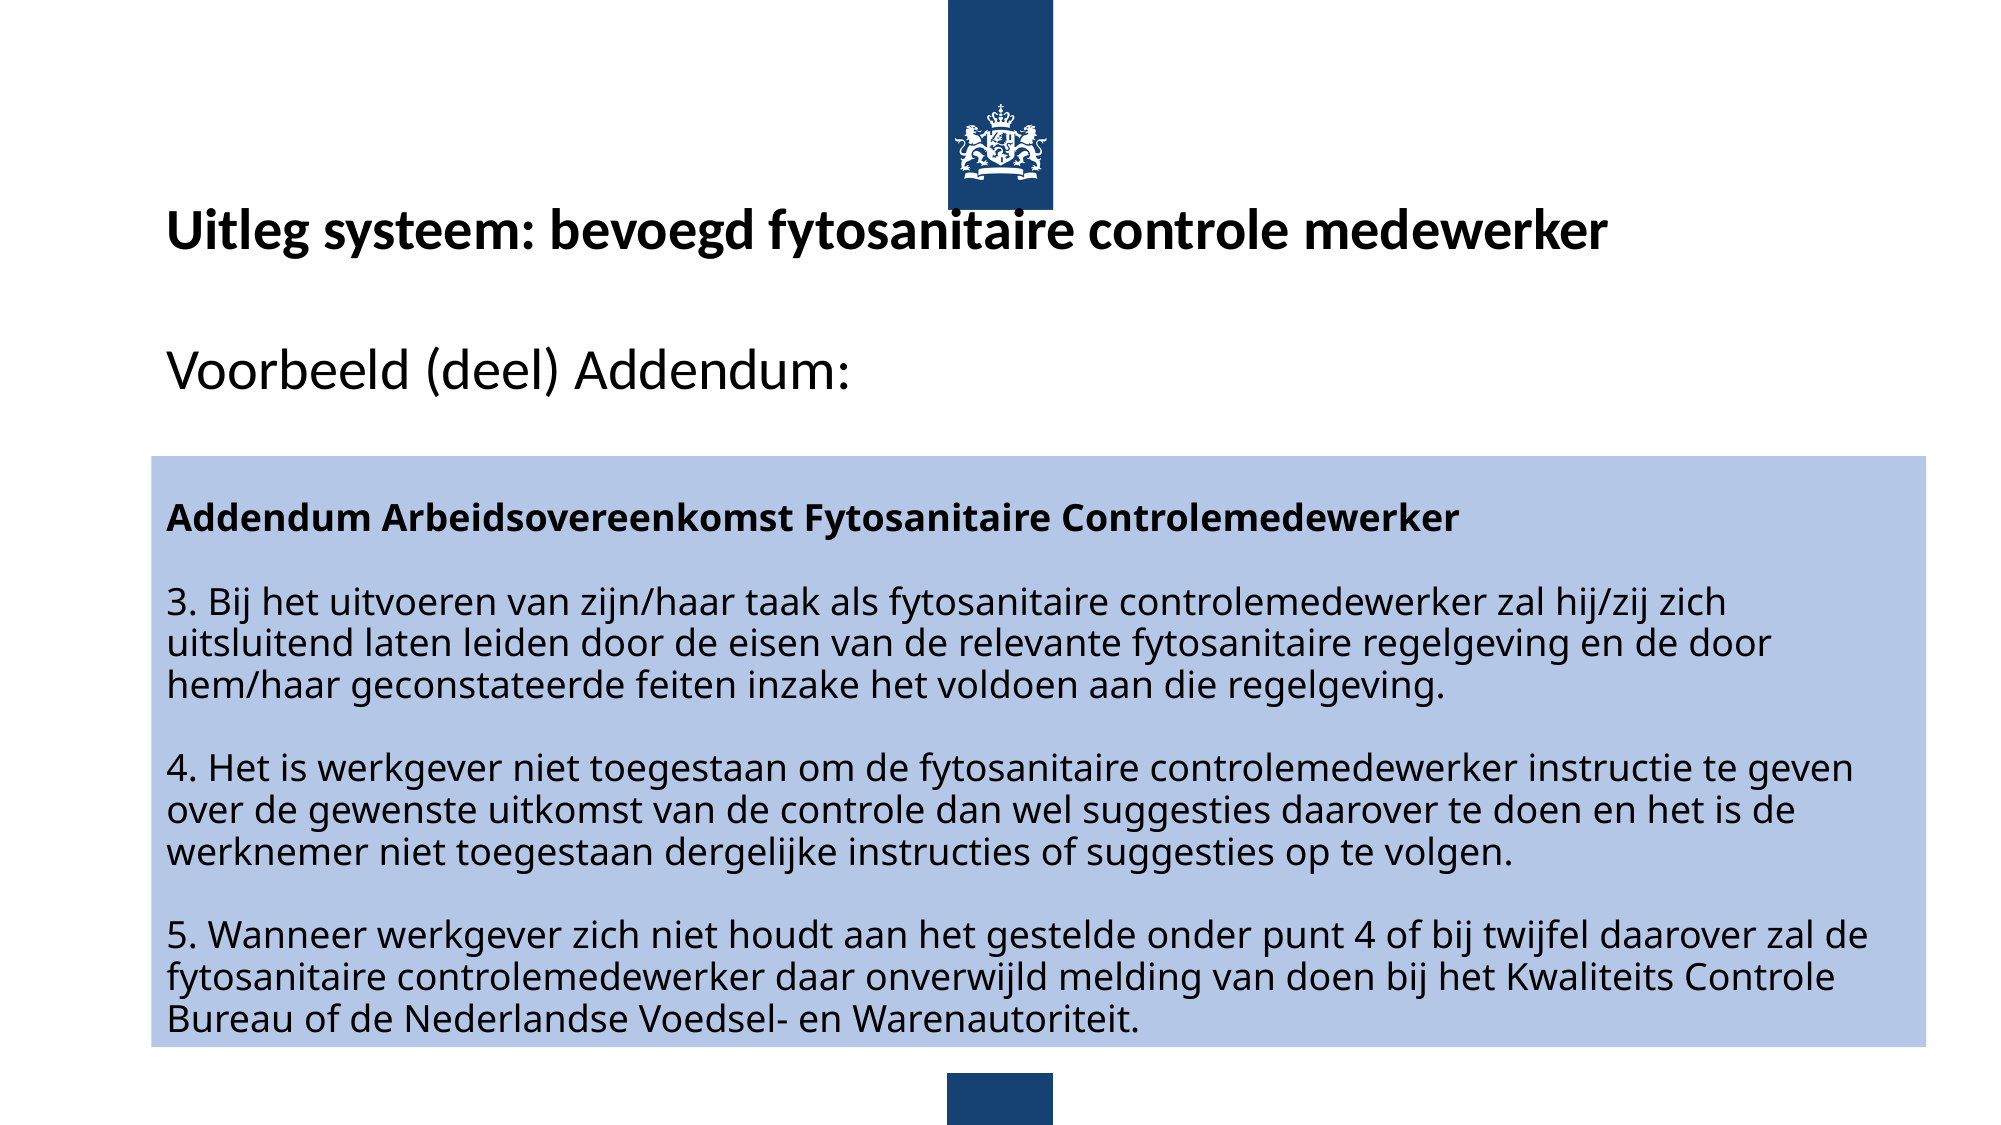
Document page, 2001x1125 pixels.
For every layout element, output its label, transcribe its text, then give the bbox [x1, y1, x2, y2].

title Addendum Arbeidsovereenkomst Fytosanitaire Controlemedewerker 3. Bij het uitvoeren van zijn/haar taak als fytosanitaire controlemedewerker zal hij/zij zich uitsluitend laten leiden door de eisen van de relevante fytosanitaire regelgeving en de door hem/haar geconstateerde feiten inzake het voldoen aan die regelgeving. 4. Het is werkgever niet toegestaan om de fytosanitaire controlemedewerker instructie te geven over de gewenste uitkomst van de controle dan wel suggesties daarover te doen en het is de werknemer niet toegestaan dergelijke instructies of suggesties op te volgen. 5. Wanneer werkgever zich niet houdt aan het gestelde onder punt 4 of bij twijfel daarover zal de fytosanitaire controlemedewerker daar onverwijld melding van doen bij het Kwaliteits Controle Bureau of de Nederlandse Voedsel- en Warenautoriteit. [151, 456, 1927, 1048]
text_box Uitleg systeem: bevoegd fytosanitaire controle medewerker Voorbeeld (deel) Addendum: [151, 184, 2000, 409]
